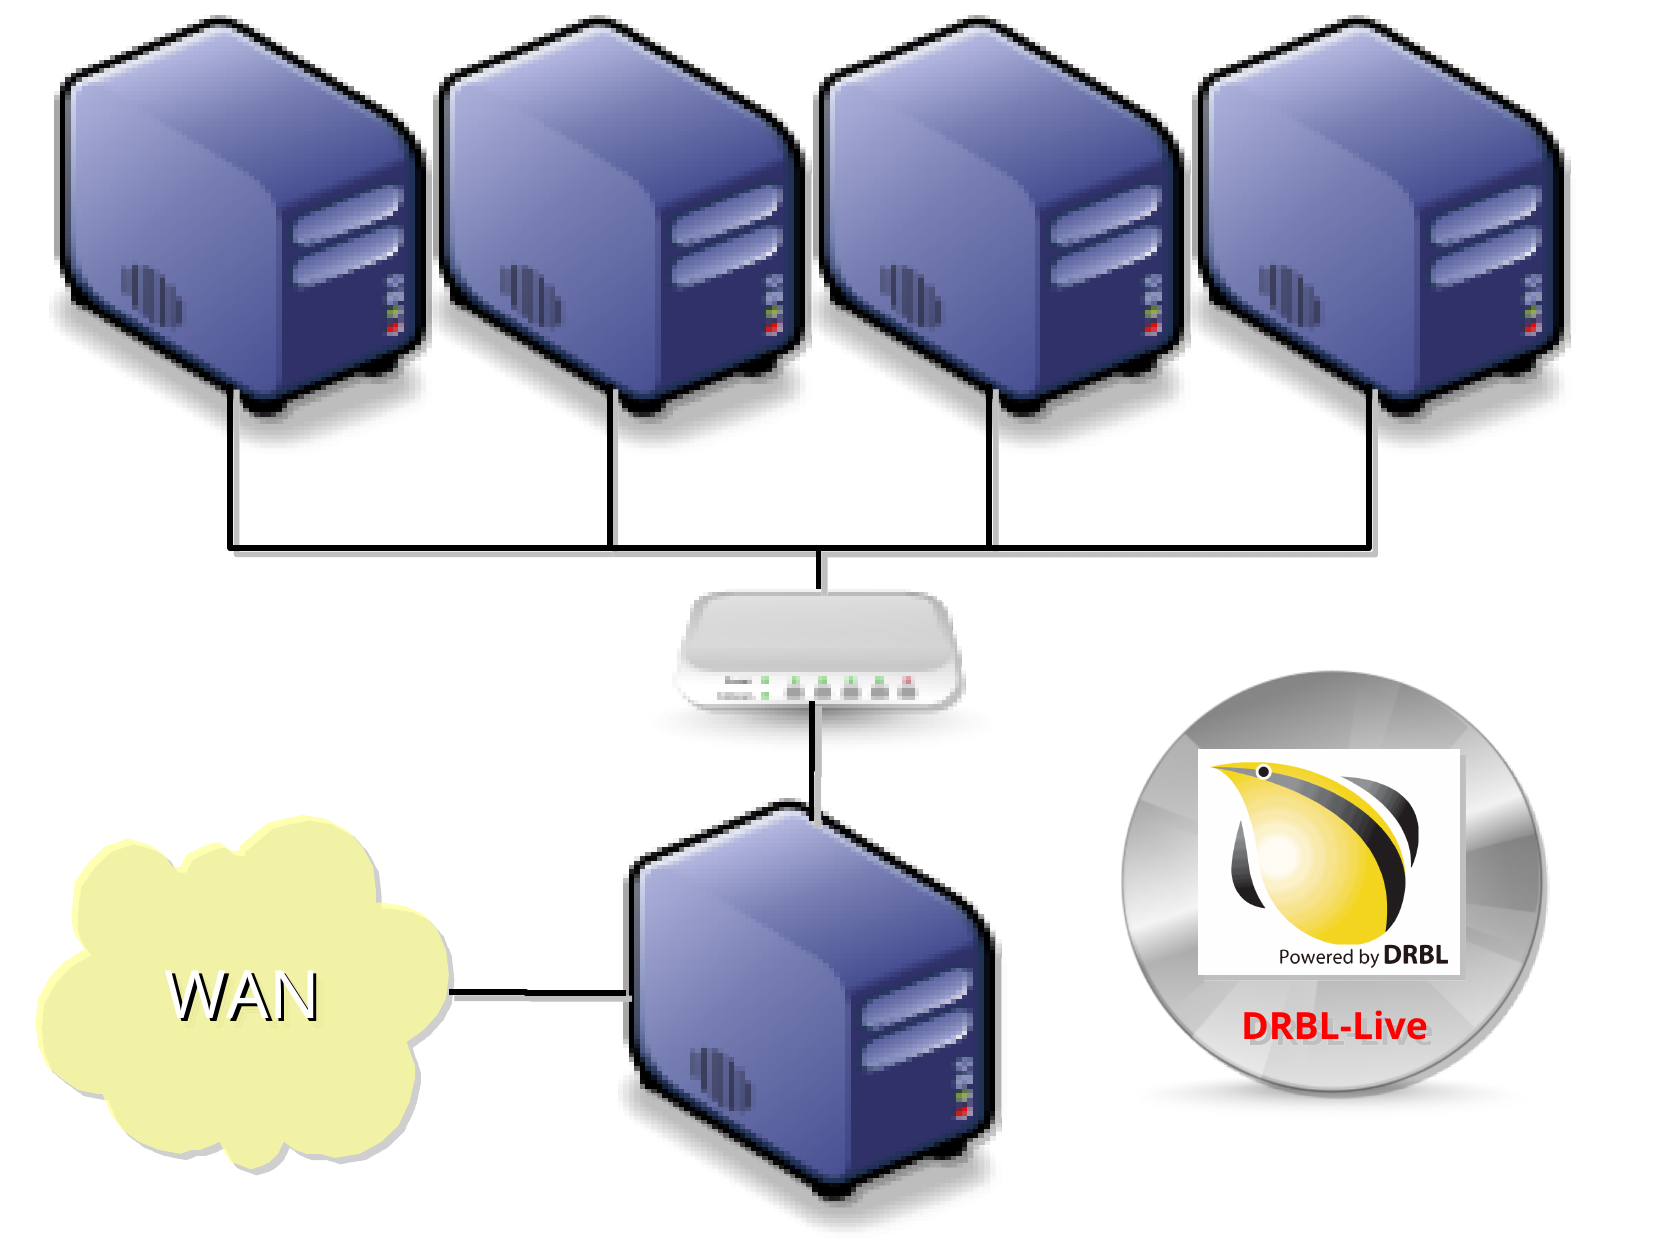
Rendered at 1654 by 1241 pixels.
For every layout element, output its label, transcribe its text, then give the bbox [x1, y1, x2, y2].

picture [642, 589, 995, 748]
picture [596, 785, 1040, 1241]
picture [1092, 649, 1564, 1123]
picture [27, 2, 1609, 502]
text_box WAN [35, 814, 449, 1170]
text_box DRBL-Live [1204, 992, 1465, 1059]
